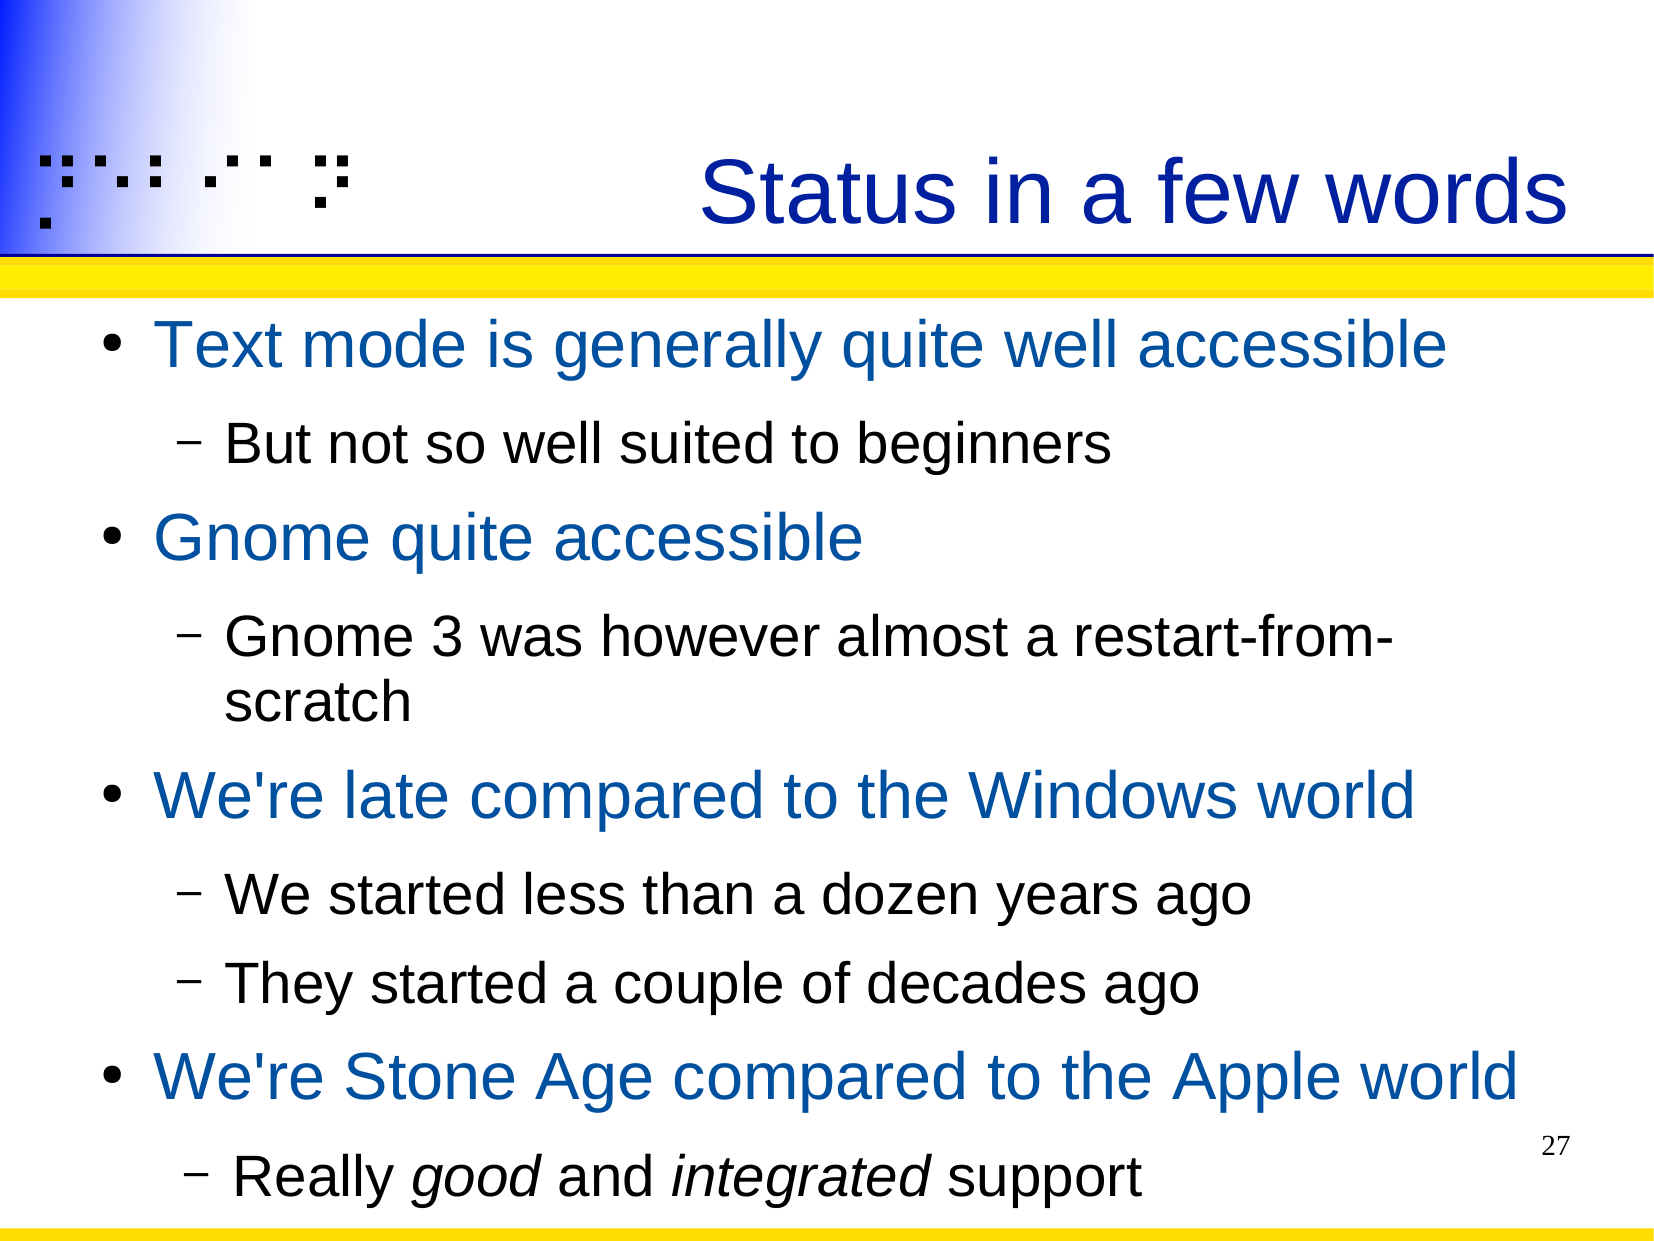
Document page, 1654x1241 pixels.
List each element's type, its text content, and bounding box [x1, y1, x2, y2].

list Text mode is generally quite well accessible But not so well suited to beginners Gnome quite accessible Gnome 3 was however almost a restart-from-scratch We're late compared to the Windows world We started less than a dozen years ago They started a couple of decades ago We're Stone Age compared to the Apple world Really good and integrated support [82, 307, 1571, 1209]
title Status in a few words [372, 126, 1571, 257]
